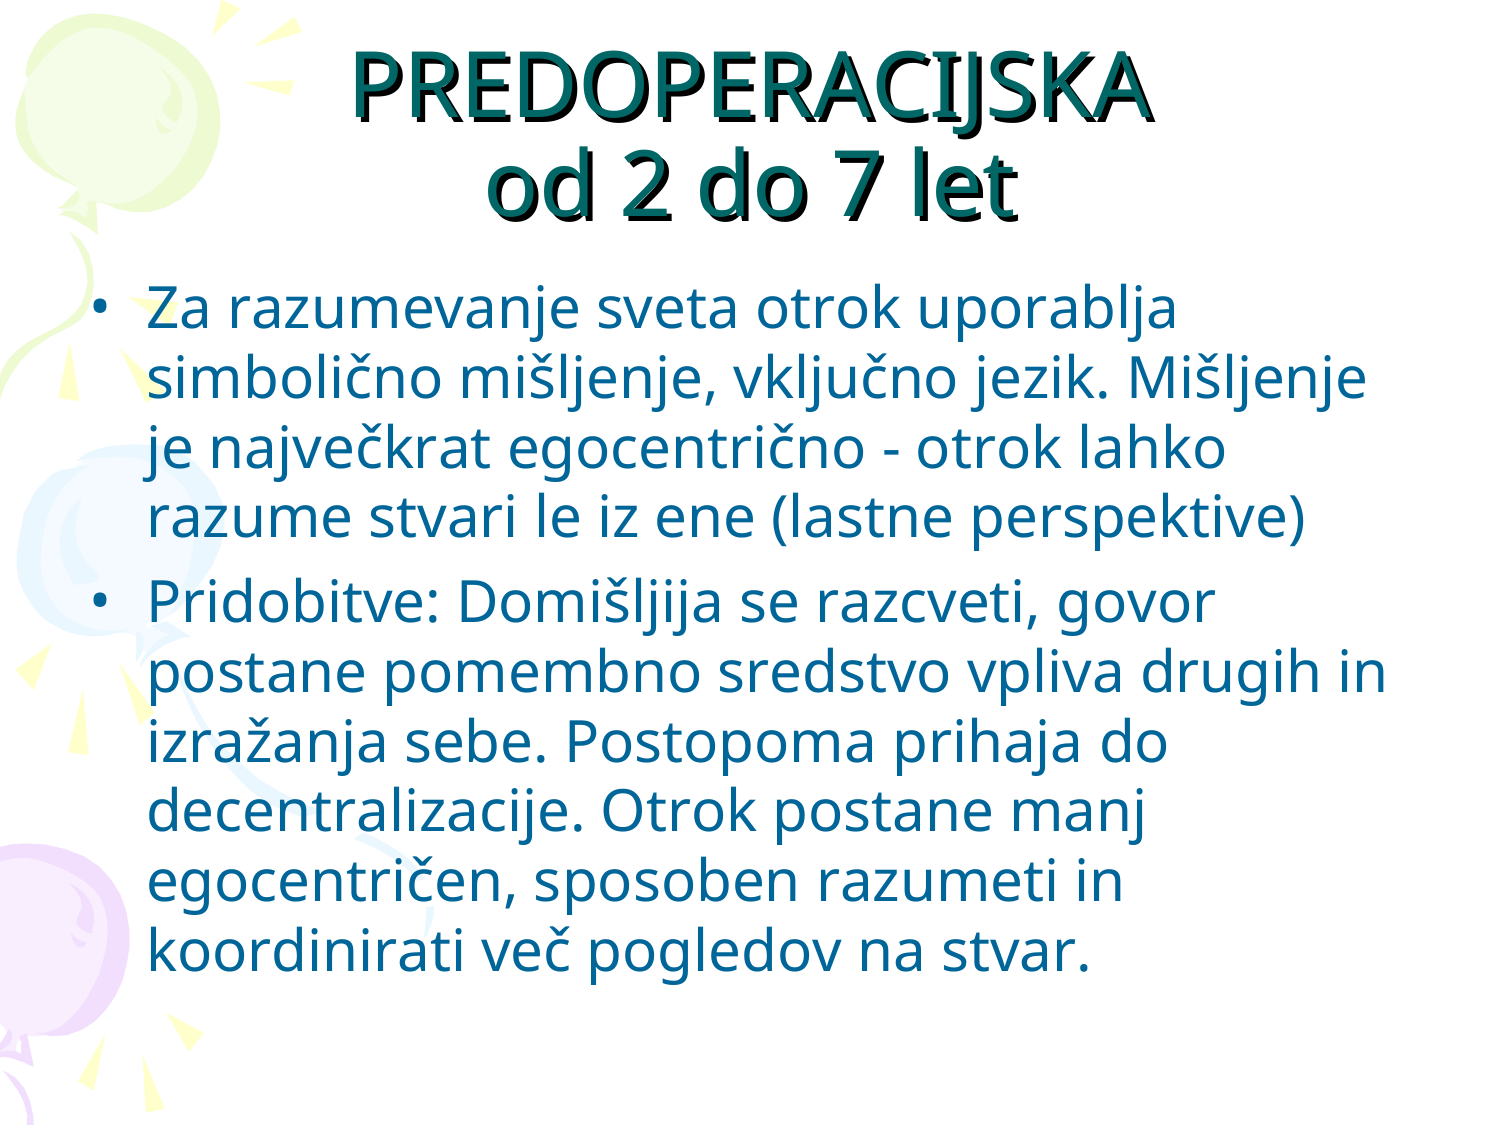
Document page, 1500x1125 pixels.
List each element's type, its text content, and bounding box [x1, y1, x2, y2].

title PREDOPERACIJSKA od 2 do 7 let [112, 0, 1388, 244]
list Za razumevanje sveta otrok uporablja simbolično mišljenje, vključno jezik. Mišljenje je največkrat egocentrično - otrok lahko razume stvari le iz ene (lastne perspektive) Pridobitve: Domišljija se razcveti, govor postane pomembno sredstvo vpliva drugih in izražanja sebe. Postopoma prihaja do decentralizacije. Otrok postane manj egocentričen, sposoben razumeti in koordinirati več pogledov na stvar. [75, 262, 1426, 994]
